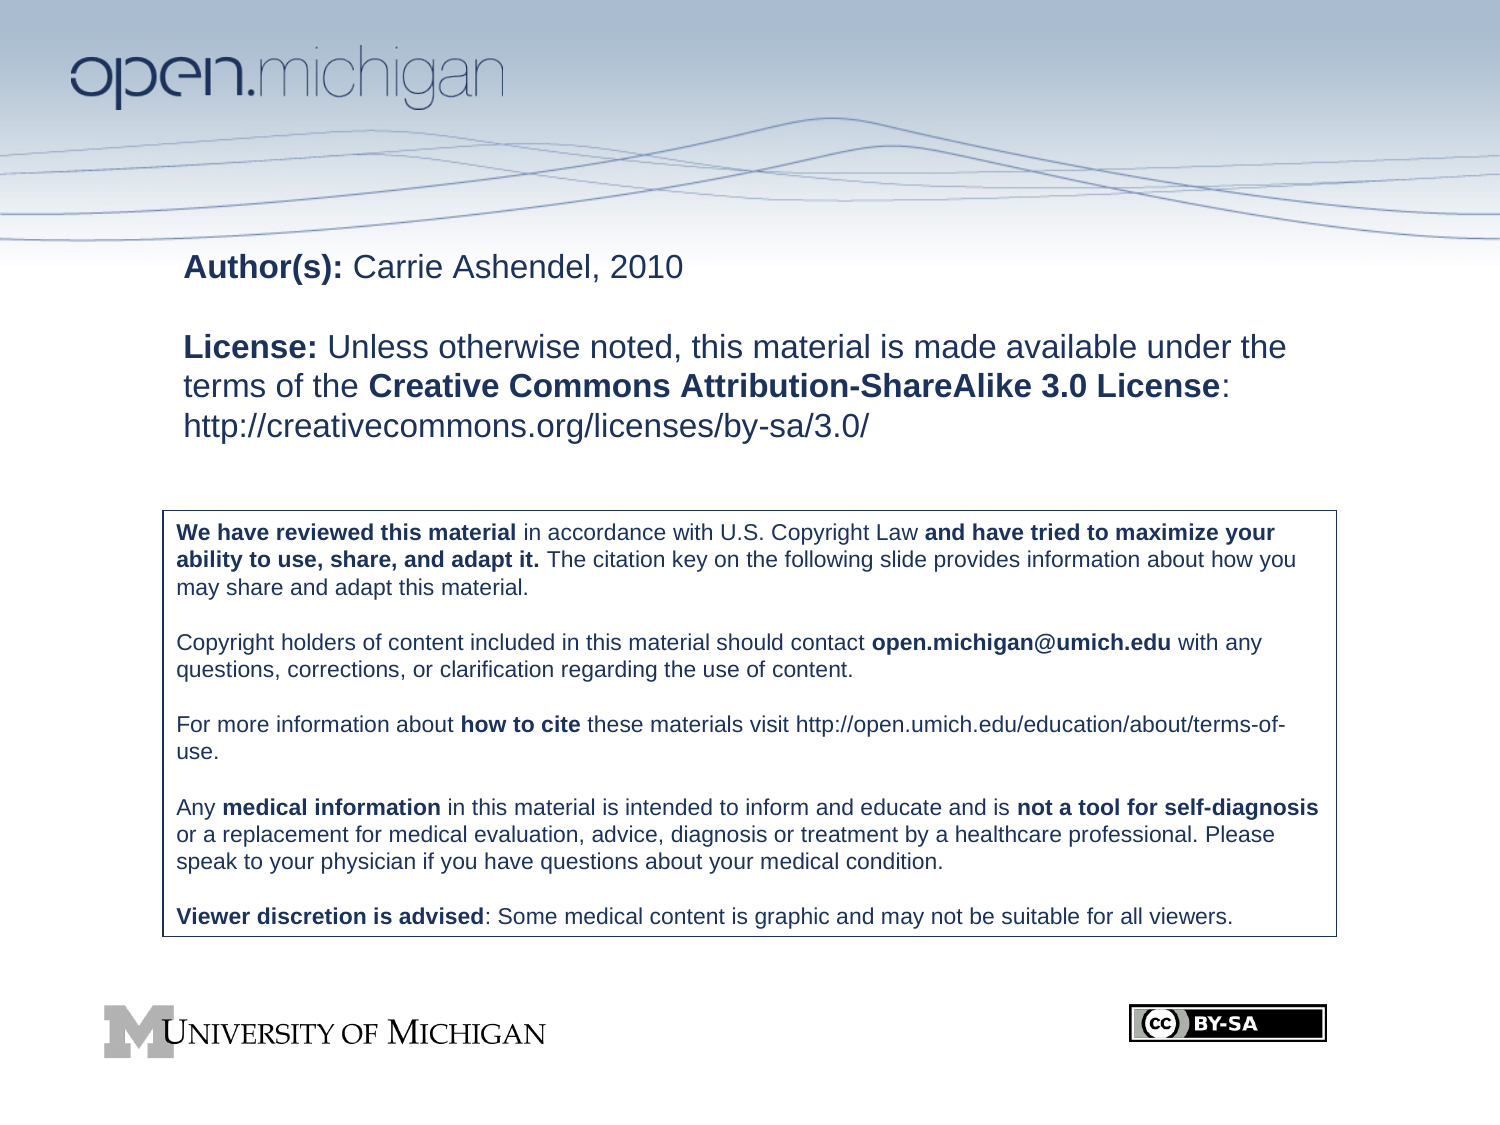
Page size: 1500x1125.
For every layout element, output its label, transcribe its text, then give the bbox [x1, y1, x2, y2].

picture [103, 1004, 546, 1059]
picture [1129, 1004, 1327, 1042]
picture [0, 0, 1500, 266]
text_box We have reviewed this material in accordance with U.S. Copyright Law and have tried to maximize your ability to use, share, and adapt it. The citation key on the following slide provides information about how you may share and adapt this material. Copyright holders of content included in this material should contact open.michigan@umich.edu with any questions, corrections, or clarification regarding the use of content. For more information about how to cite these materials visit http://open.umich.edu/education/about/terms-of-use. Any medical information in this material is intended to inform and educate and is not a tool for self-diagnosis or a replacement for medical evaluation, advice, diagnosis or treatment by a healthcare professional. Please speak to your physician if you have questions about your medical condition. Viewer discretion is advised: Some medical content is graphic and may not be suitable for all viewers. [162, 510, 1337, 937]
text_box Author(s): Carrie Ashendel, 2010 License: Unless otherwise noted, this material is made available under the terms of the Creative Commons Attribution-ShareAlike 3.0 License: http://creativecommons.org/licenses/by-sa/3.0/ [170, 237, 1327, 452]
